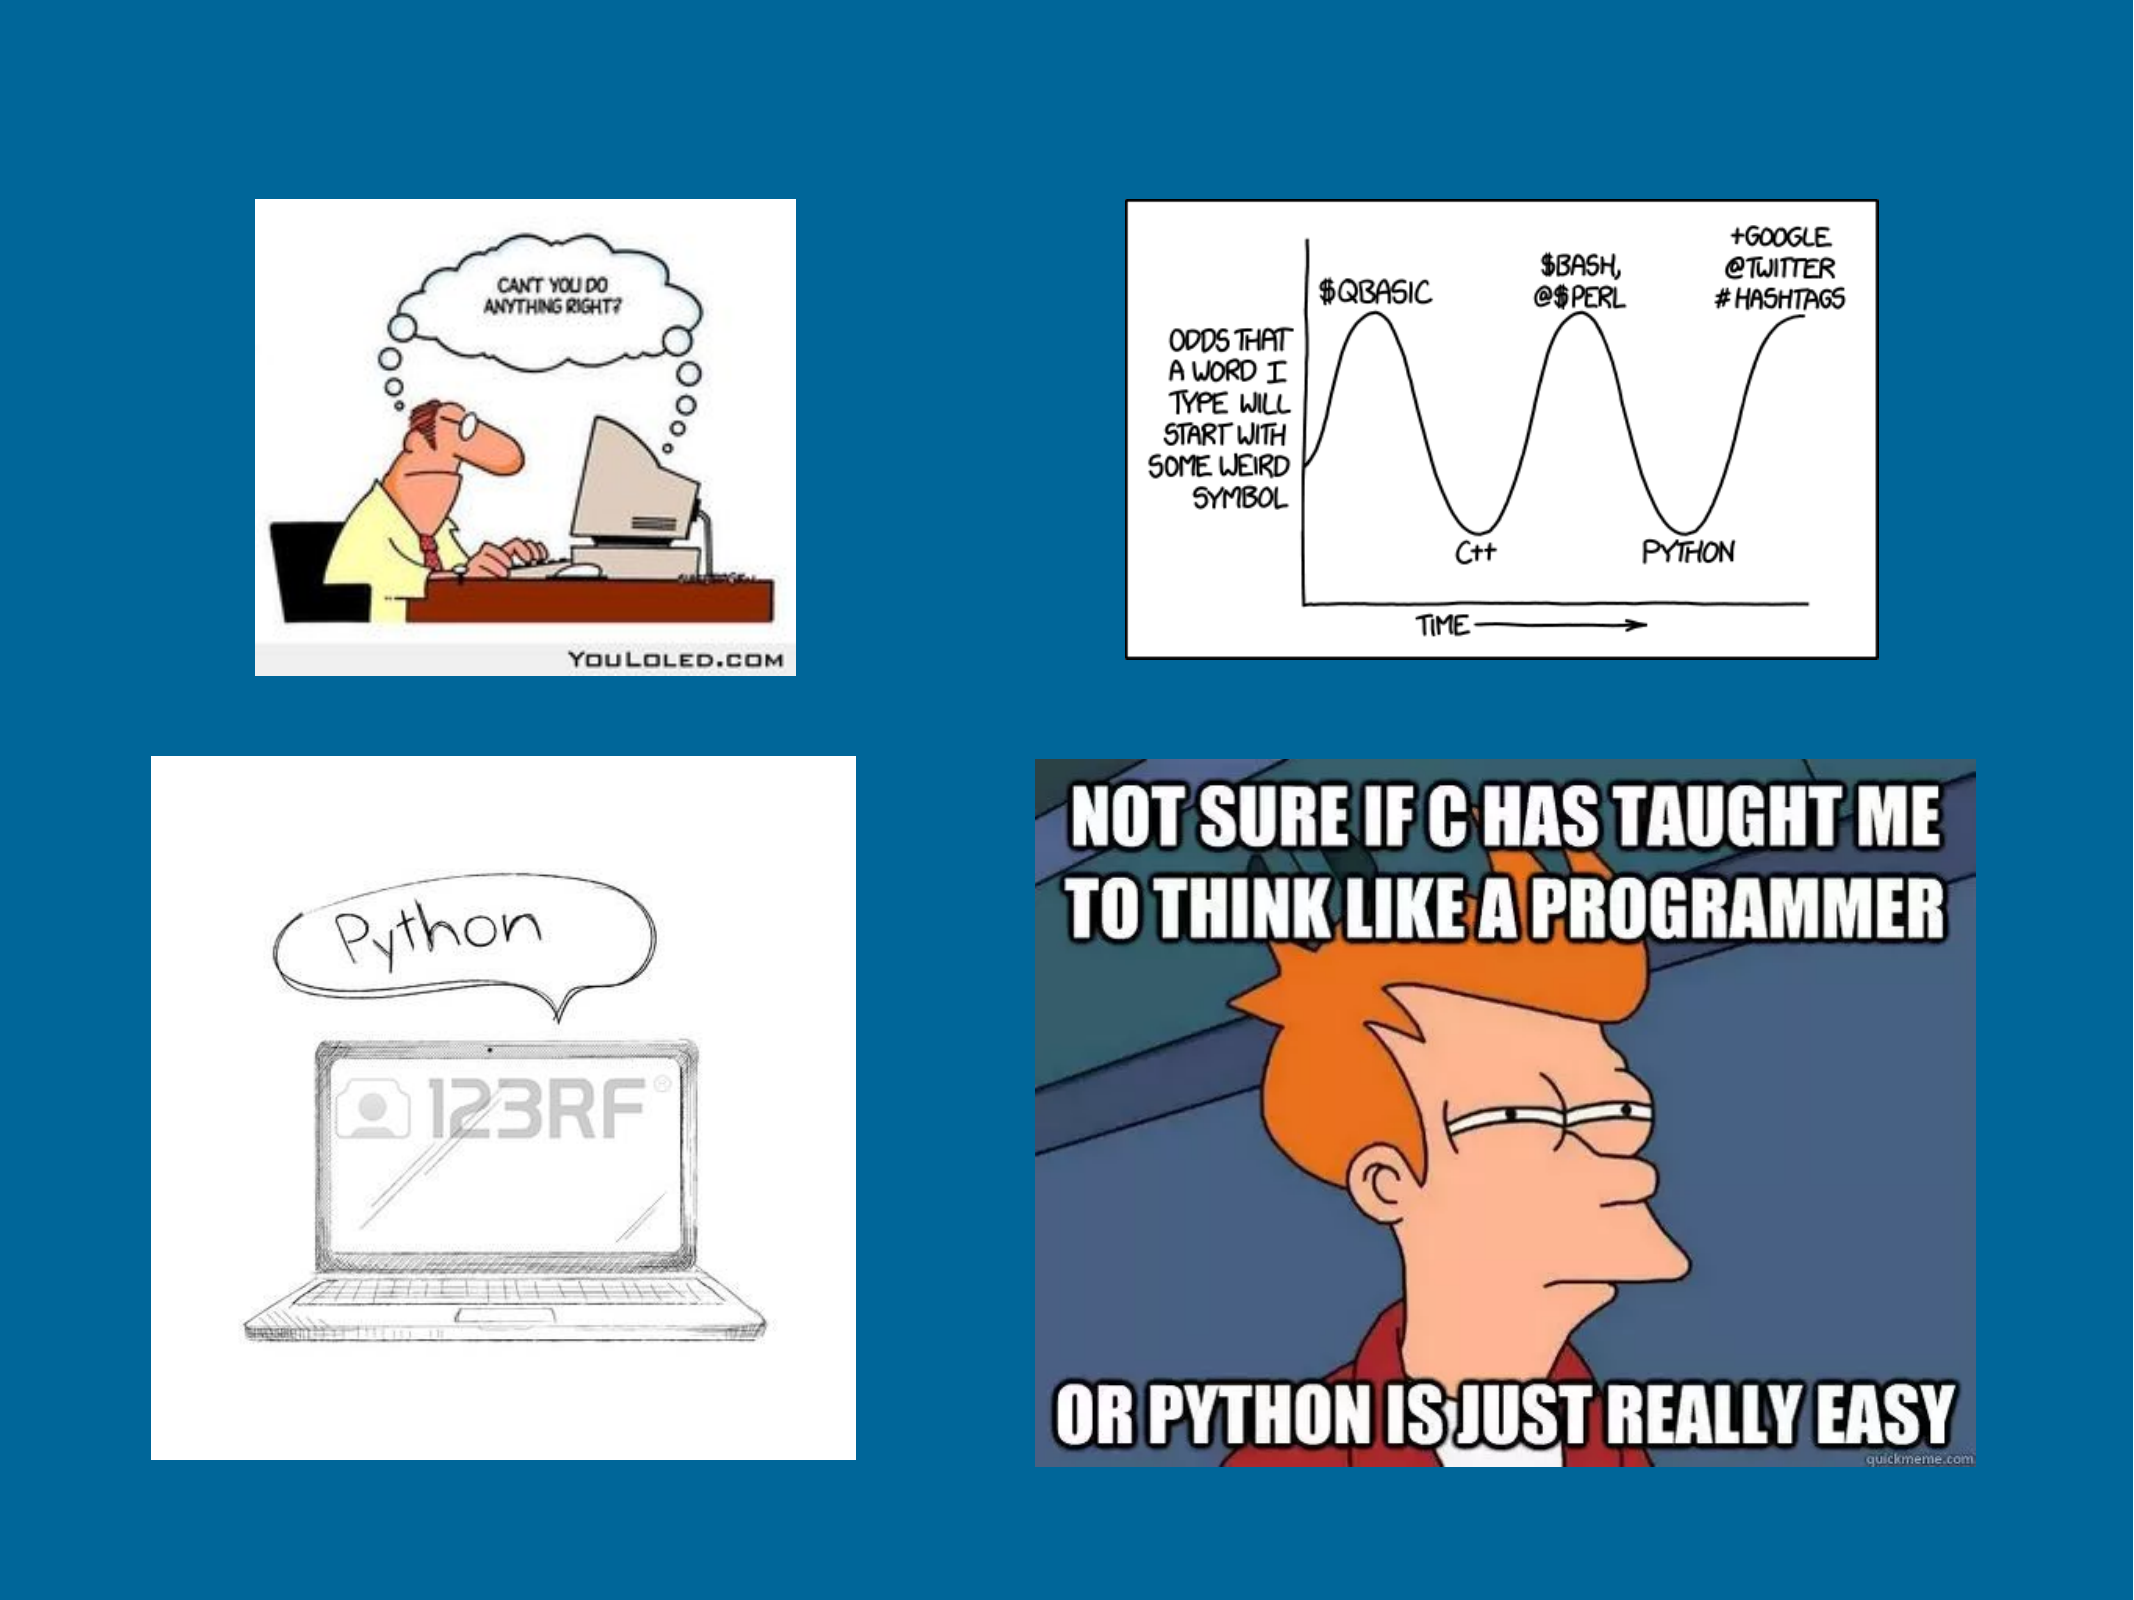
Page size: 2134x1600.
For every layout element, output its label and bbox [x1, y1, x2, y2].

picture [1036, 760, 1975, 1466]
picture [152, 757, 855, 1459]
picture [1126, 200, 1878, 659]
picture [256, 200, 795, 675]
